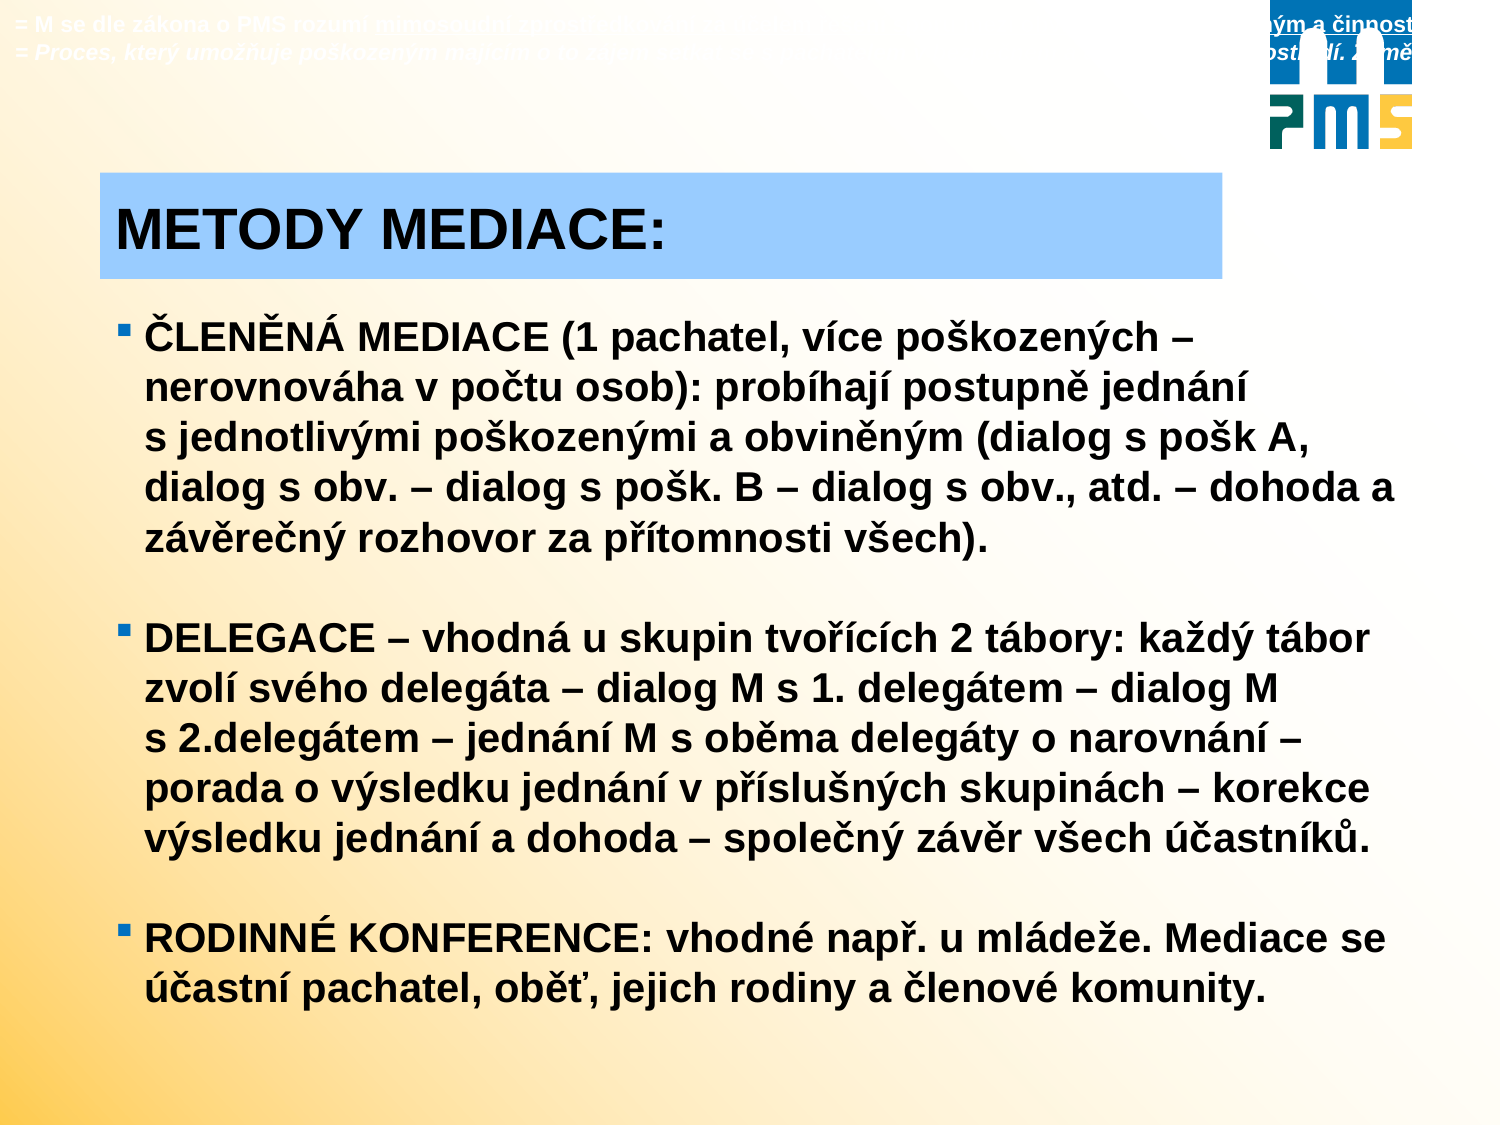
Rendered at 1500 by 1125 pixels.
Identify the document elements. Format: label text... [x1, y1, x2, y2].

text_box ČLENĚNÁ MEDIACE (1 pachatel, více poškozených – nerovnováha v počtu osob): probíhají postupně jednání s jednotlivými poškozenými a obviněným (dialog s pošk A, dialog s obv. – dialog s pošk. B – dialog s obv., atd. – dohoda a závěrečný rozhovor za přítomnosti všech). DELEGACE – vhodná u skupin tvořících 2 tábory: každý tábor zvolí svého delegáta – dialog M s 1. delegátem – dialog M s 2.delegátem – jednání M s oběma delegáty o narovnání – porada o výsledku jednání v příslušných skupinách – korekce výsledku jednání a dohoda – společný závěr všech účastníků. RODINNÉ KONFERENCE: vhodné např. u mládeže. Mediace se účastní pachatel, oběť, jejich rodiny a členové komunity. [100, 302, 1412, 1000]
text_box METODY MEDIACE: [100, 172, 1223, 279]
text_box = M se dle zákona o PMS rozumí mimosoudní zprostředkování za účelem řešení sporu mezi obviněným a poškozeným a činnost směřující k urovnání konfliktního stavu vykonávaná v souvislosti s trestním řízením. Mediaci lze provádět jen s výslovným souhlasem obviněného a poškozeného. = Proces, který umožňuje poškozeným majícím o to zájem setkat se s pachatelem v bezpečném a uspořádaném prostředí. Záměrem je vést pachatele k odpovědnosti a zároveň poskytnout podporu a pomoc pošk. Pošk.- sdělit, jak jej TČ ovlivnil, dostat odpovědi na své otázky a účastnit se plánu NŠ. [0, 2, 1500, 73]
picture [0, 73, 1500, 1125]
